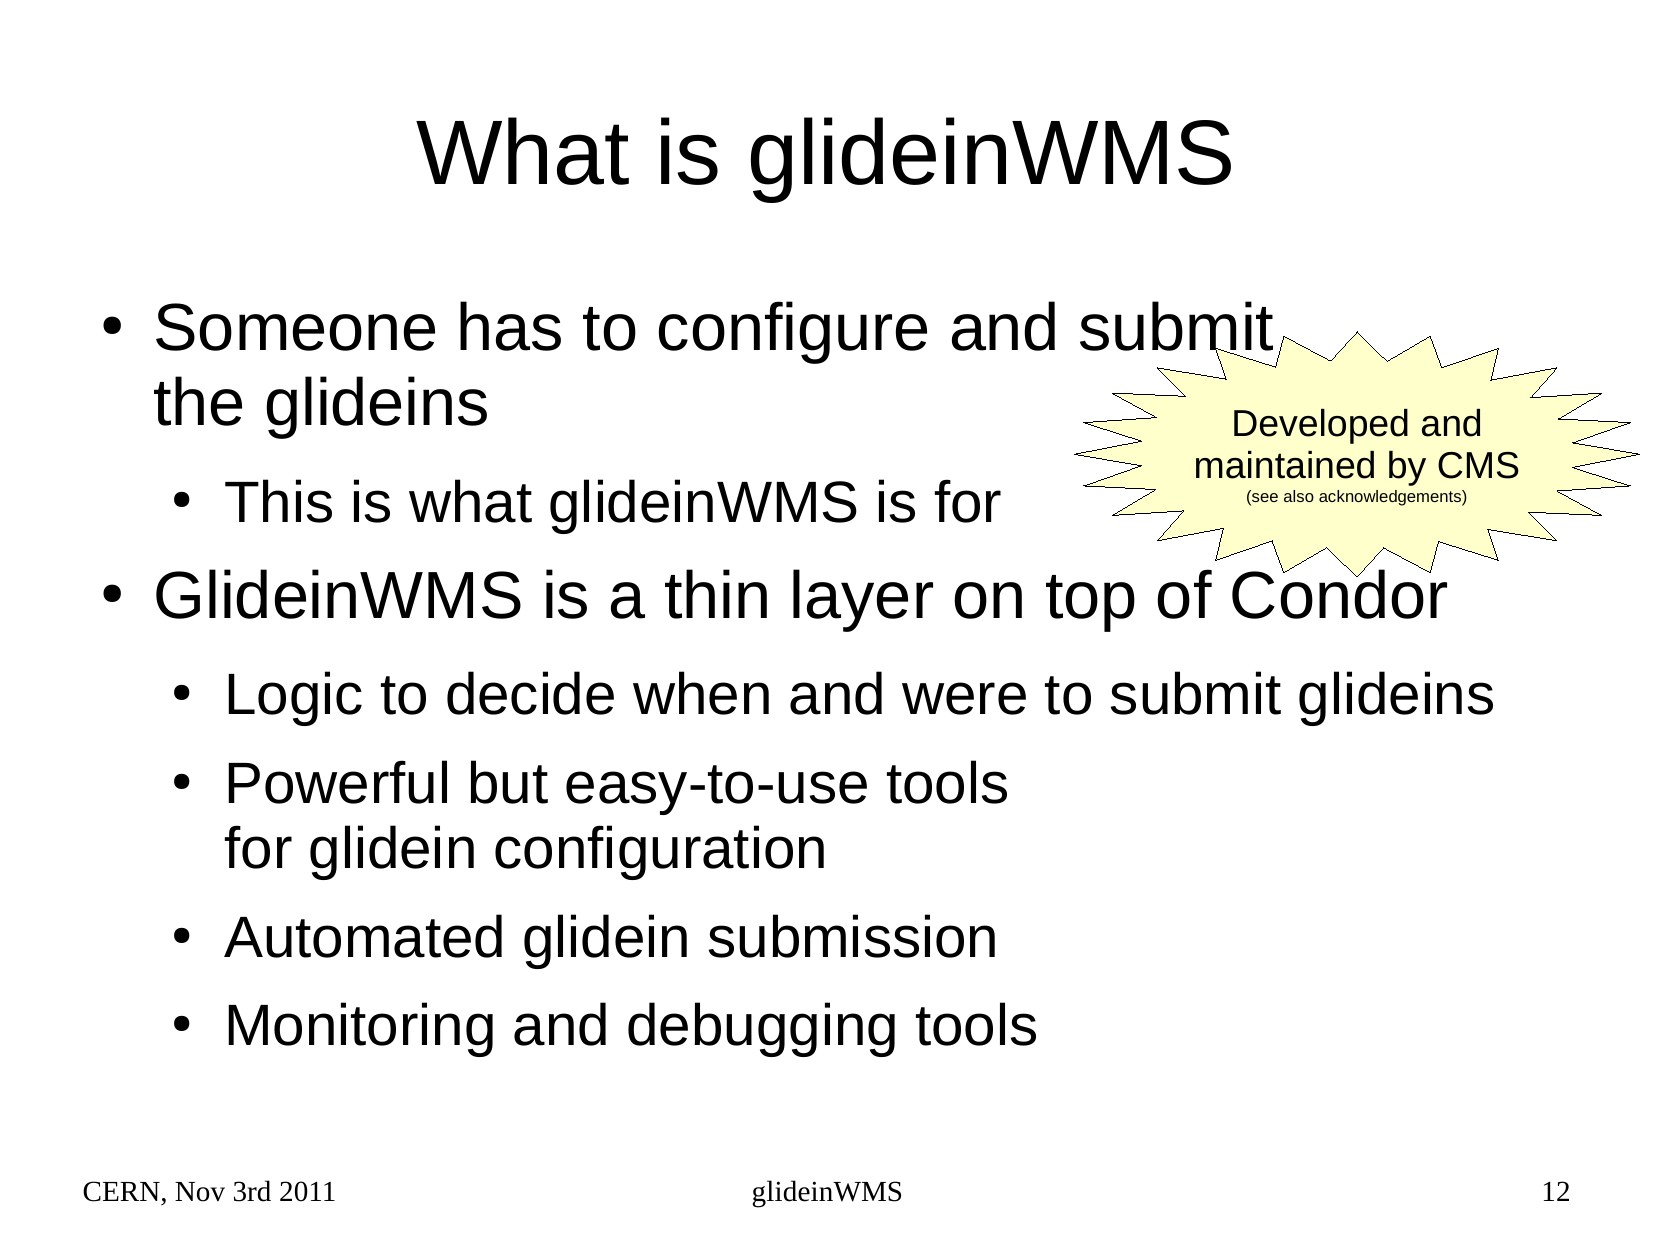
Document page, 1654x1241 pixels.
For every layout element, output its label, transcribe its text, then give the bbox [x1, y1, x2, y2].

title What is glideinWMS [82, 56, 1571, 250]
text_box Developed and maintained by CMS (see also acknowledgements) [1571, 419, 1640, 491]
list Someone has to configure and submit the glideins This is what glideinWMS is for GlideinWMS is a thin layer on top of Condor Logic to decide when and were to submit glideins Powerful but easy-to-use tools for glidein configuration Automated glidein submission Monitoring and debugging tools [82, 290, 1571, 1149]
